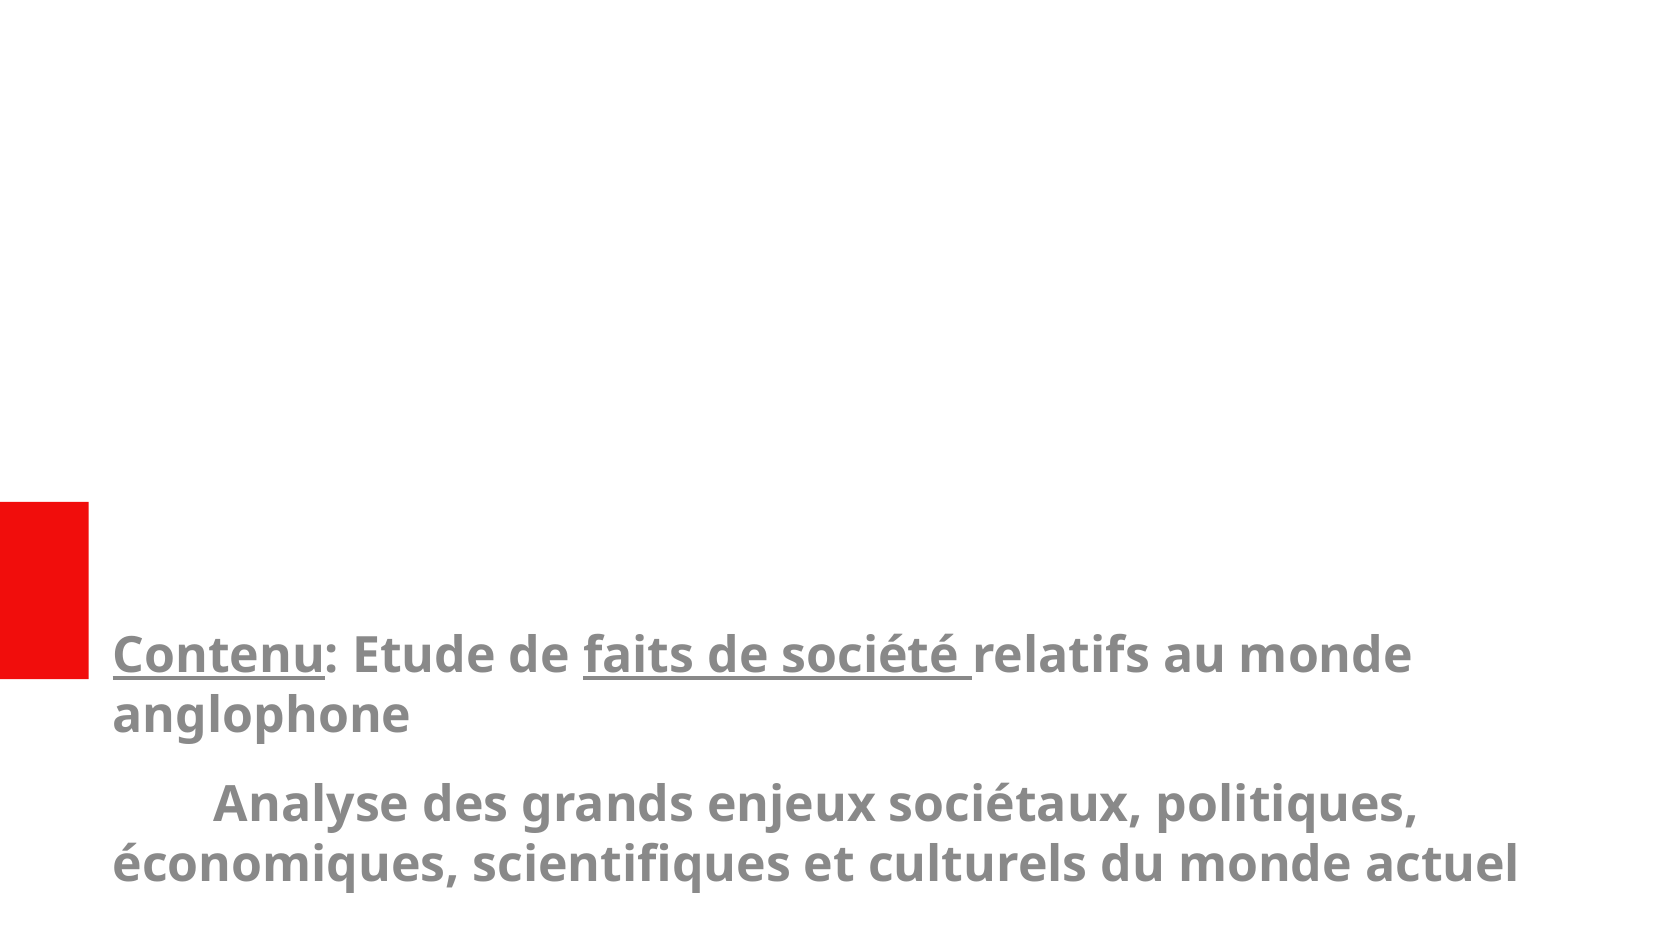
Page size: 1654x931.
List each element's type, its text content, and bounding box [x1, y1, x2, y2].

list Contenu: Etude de faits de société relatifs au monde anglophone Analyse des grands enjeux sociétaux, politiques, économiques, scientifiques et culturels du monde actuel *Etude d’articles de presse *Etude de reportages *Etude de documents iconographiques, cartes et analyses statistiques *Œuvres littéraires [112, 622, 1540, 827]
